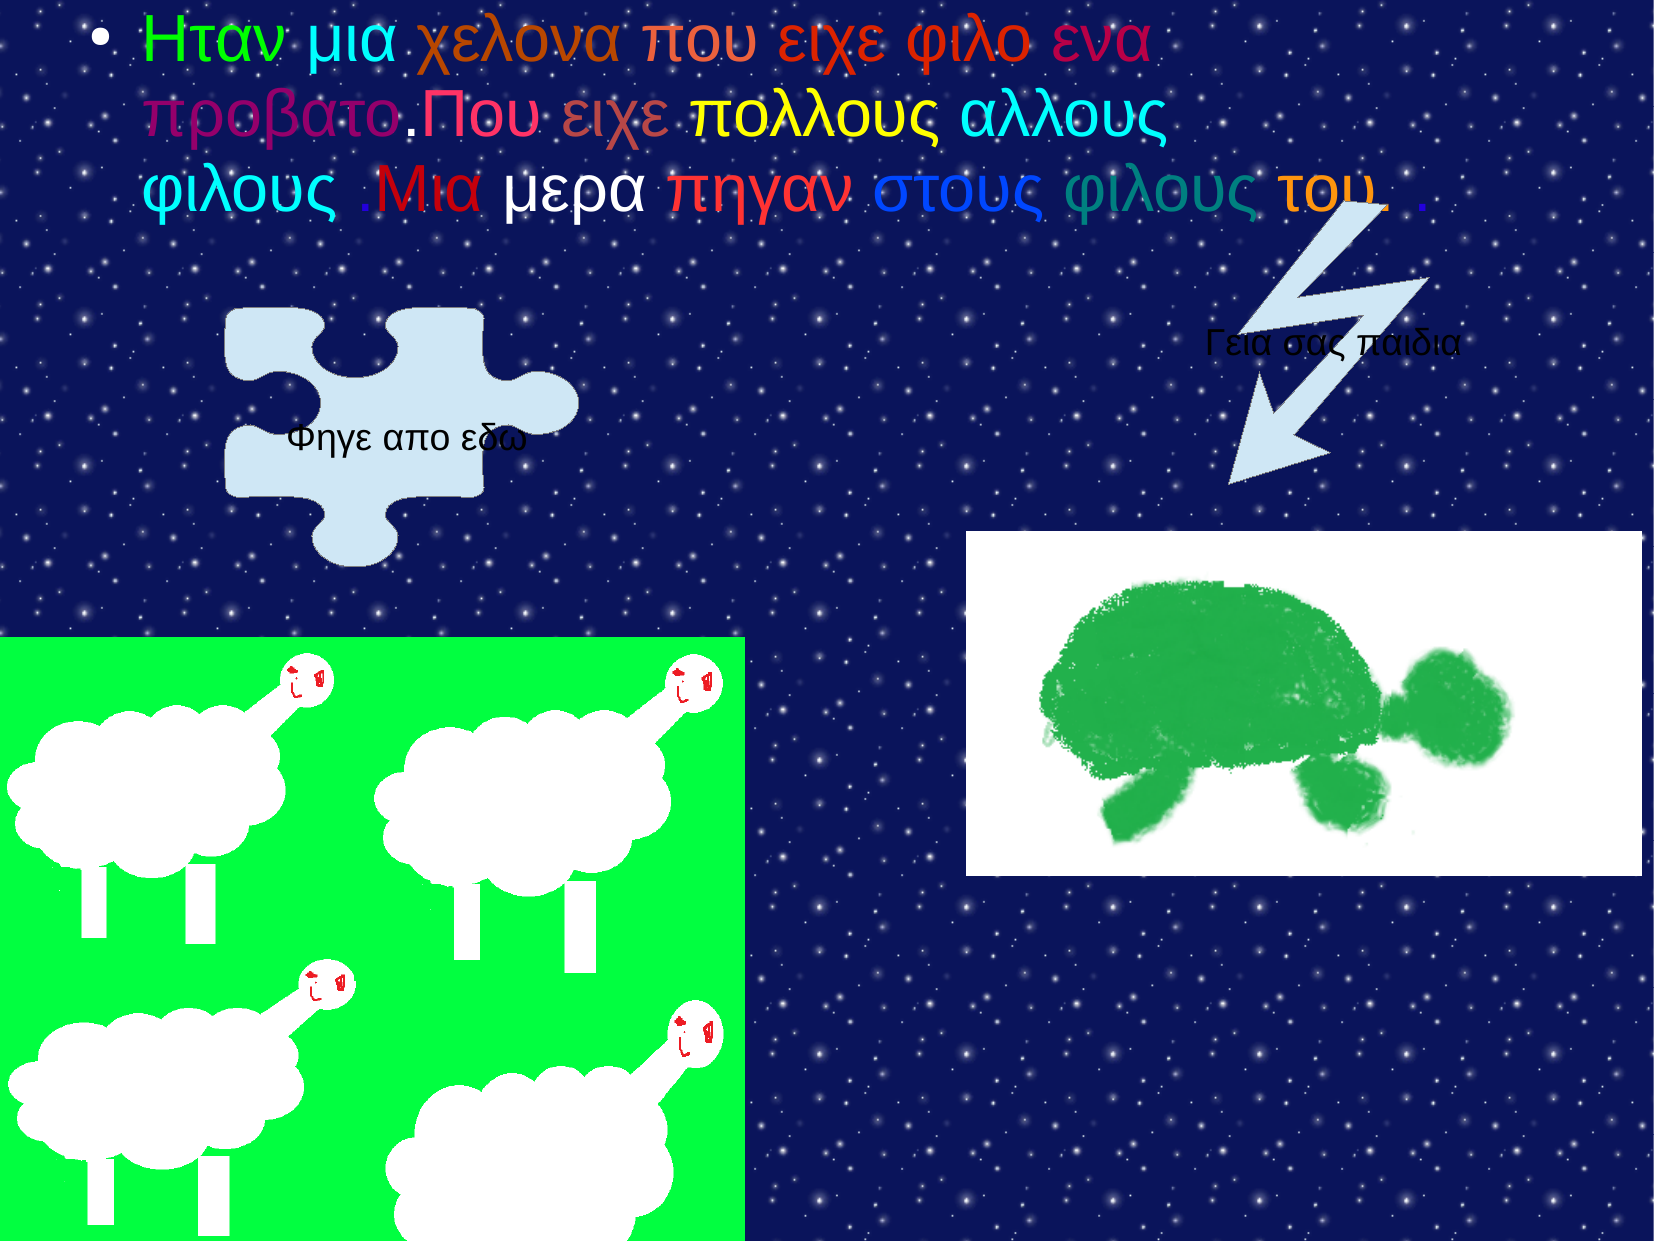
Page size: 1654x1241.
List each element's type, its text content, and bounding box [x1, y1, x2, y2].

list Ηταν μια χελονα που ειχε φιλο ενα προβατο.Που ειχε πολλους αλλους φιλους .Μια μερα πηγαν στους φιλους του. . [70, 1, 966, 721]
text_box [956, 0, 1654, 665]
picture [0, 0, 1654, 1241]
text_box Γεια σας παιδια [1228, 200, 1430, 485]
text_box Φηγε απο εδω [224, 307, 579, 567]
